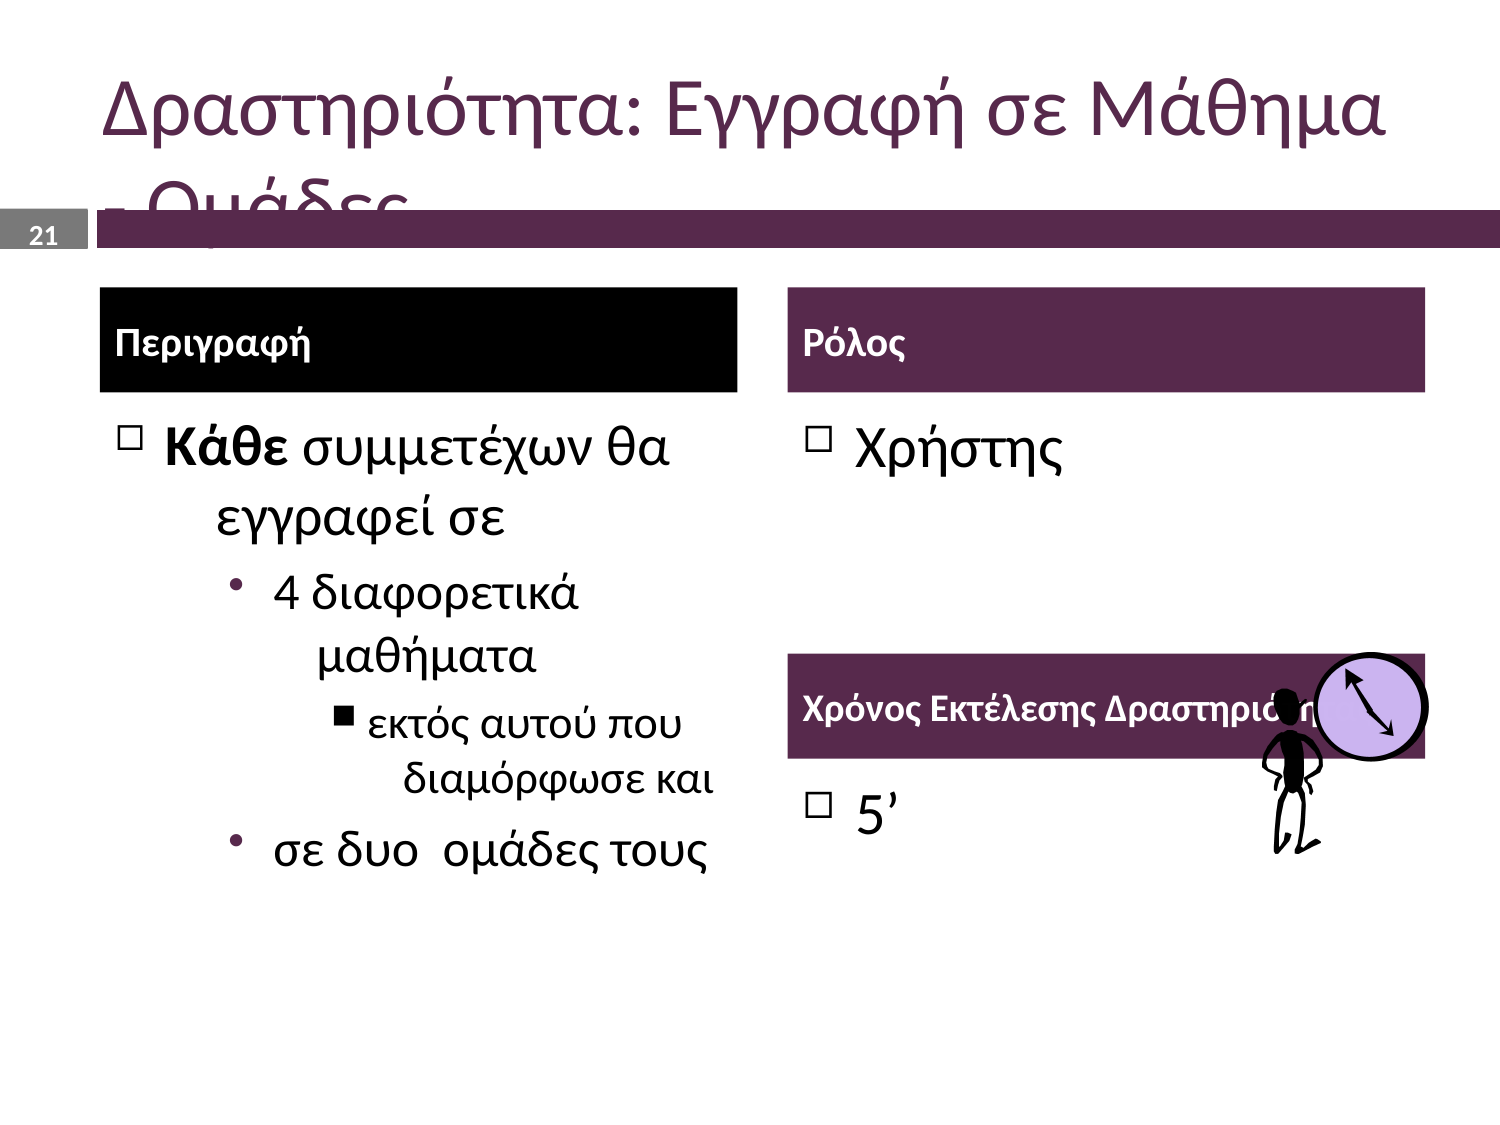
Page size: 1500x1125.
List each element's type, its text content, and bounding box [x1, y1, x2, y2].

list 5’ [787, 766, 1426, 988]
list Περιγραφή [99, 287, 738, 393]
list Χρόνος Εκτέλεσης Δραστηριότητας [787, 653, 1262, 759]
picture [1262, 652, 1429, 854]
list Ρόλος [787, 287, 1426, 393]
title Δραστηριότητα: Eγγραφή σε Μάθημα - Ομάδες [87, 44, 1426, 188]
text_box [0, 208, 88, 249]
list Χρήστης [787, 399, 1426, 634]
list Κάθε συμμετέχων θα εγγραφεί σε 4 διαφορετικά μαθήματα εκτός αυτού που διαμόρφωσε και σε δυο ομάδες τους [99, 399, 738, 988]
